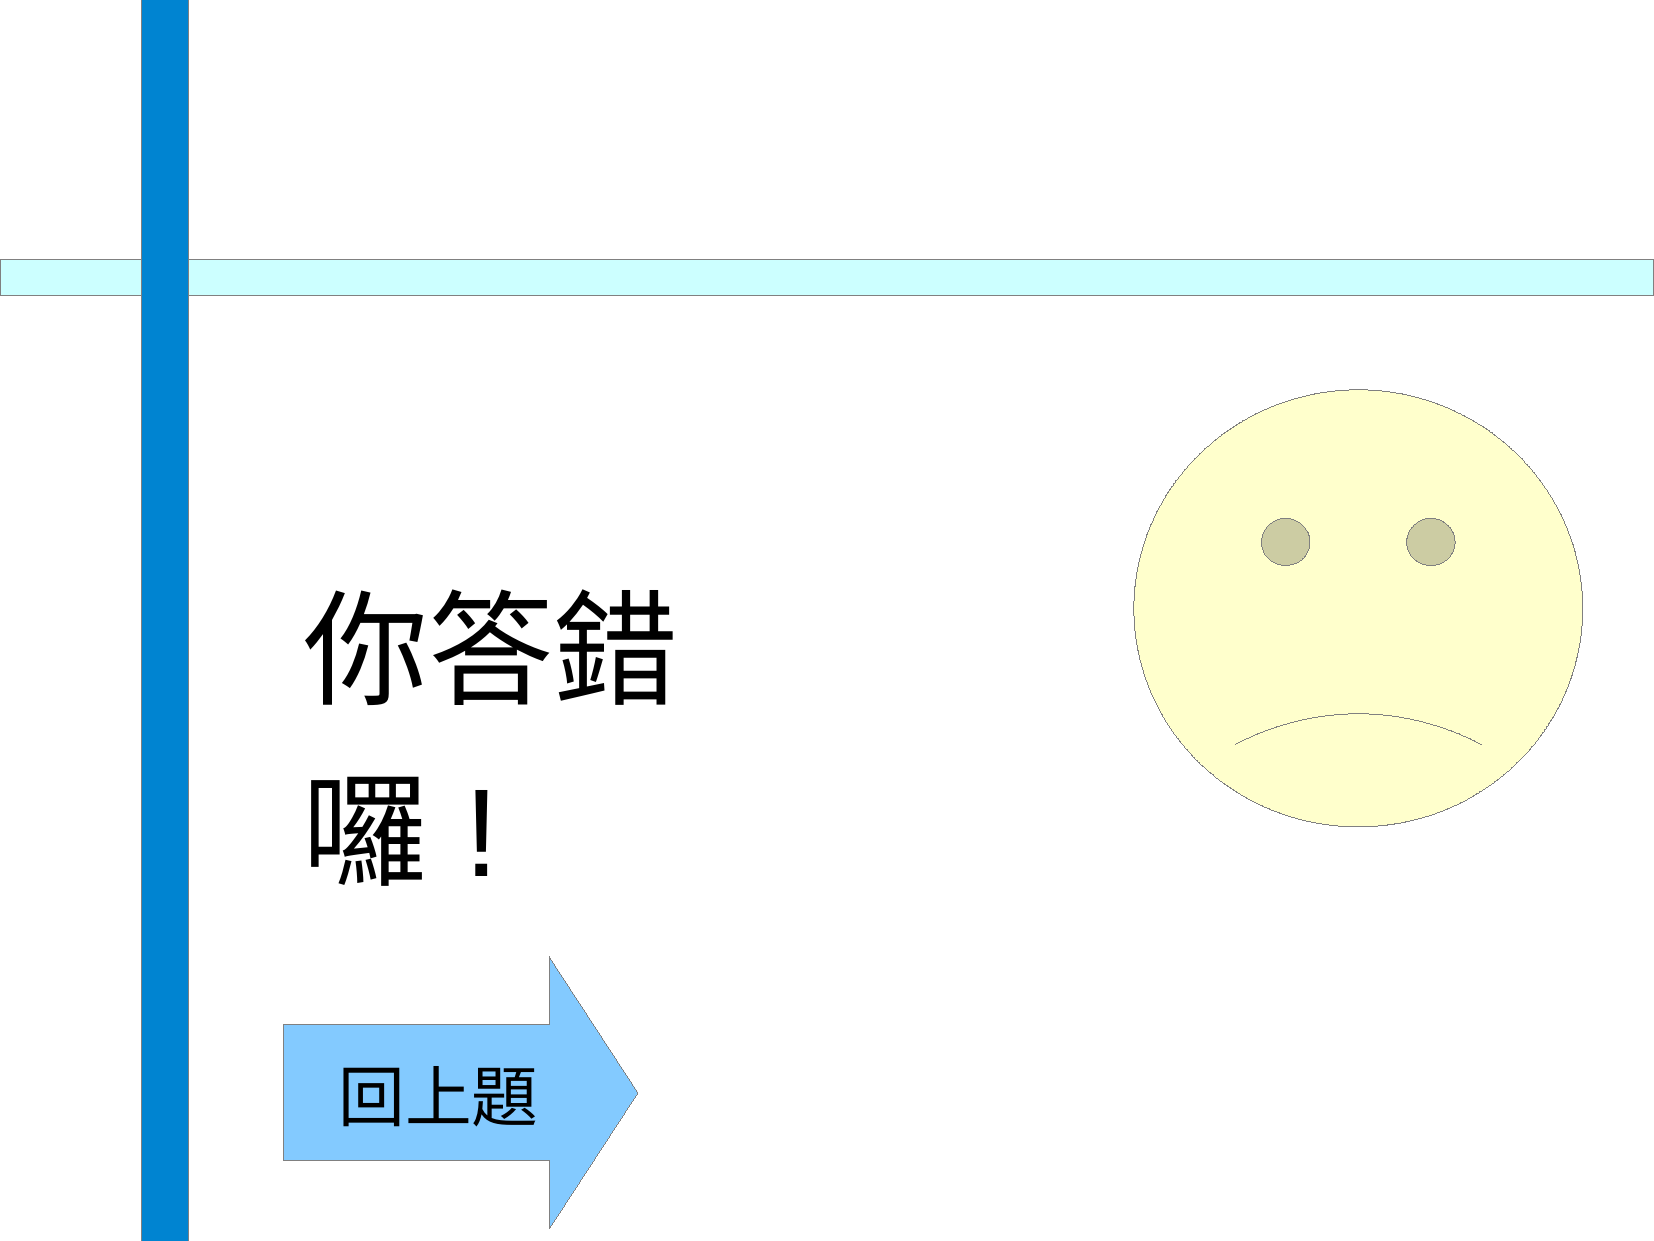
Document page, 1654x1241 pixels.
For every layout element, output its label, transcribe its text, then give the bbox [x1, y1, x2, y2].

text_box [1133, 389, 1583, 827]
text_box 你答錯囉! [288, 543, 886, 724]
text_box 回上題 [283, 956, 638, 1229]
